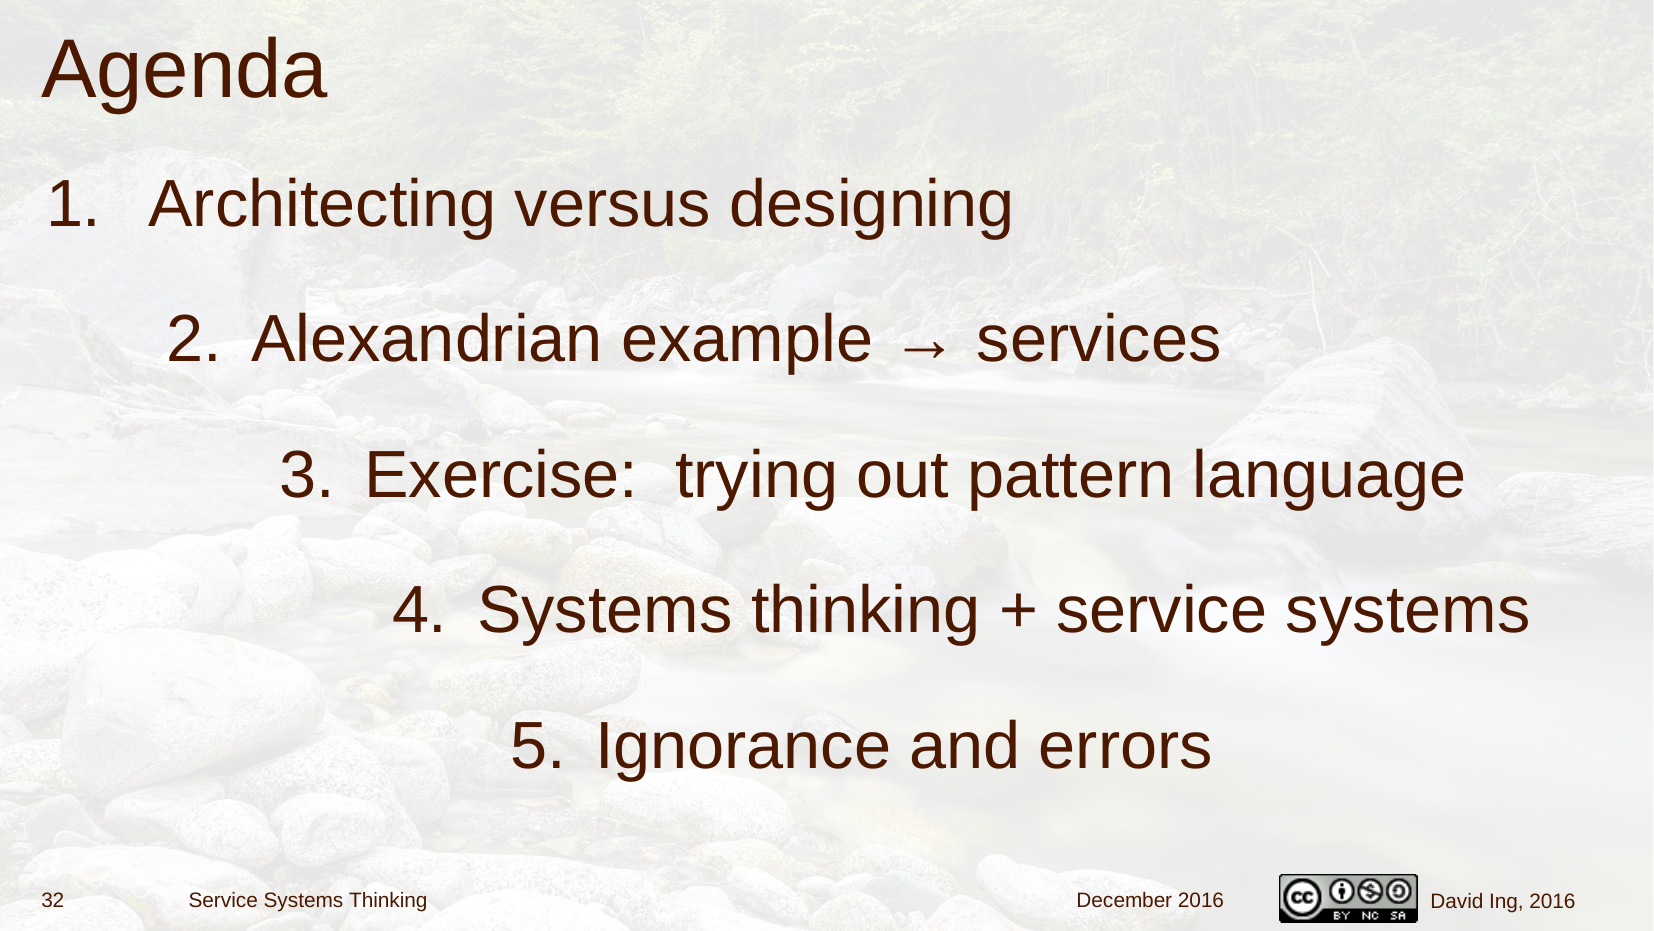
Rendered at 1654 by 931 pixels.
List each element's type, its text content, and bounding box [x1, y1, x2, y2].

title Agenda [41, 30, 1613, 126]
table_header 1. [31, 158, 134, 294]
table_cell [134, 700, 237, 836]
table_cell [31, 429, 134, 565]
table_cell [134, 429, 237, 565]
table_cell 4. [349, 565, 462, 700]
table_cell Ignorance and errors [580, 700, 1618, 836]
picture [0, 0, 1654, 931]
table_cell 2. [134, 294, 237, 429]
table_cell 3. [237, 429, 349, 565]
table_cell [31, 294, 134, 429]
table_cell [349, 700, 462, 836]
table_cell Exercise: trying out pattern language [349, 429, 1618, 565]
table_cell 5. [462, 700, 580, 836]
table_cell [134, 565, 237, 700]
table_cell [237, 565, 349, 700]
table_cell Alexandrian example → services [237, 294, 1618, 429]
table_header Architecting versus designing [134, 158, 1618, 294]
table_cell [31, 565, 134, 700]
table_cell [31, 700, 134, 836]
table_cell Systems thinking + service systems [462, 565, 1618, 700]
table_cell [237, 700, 349, 836]
